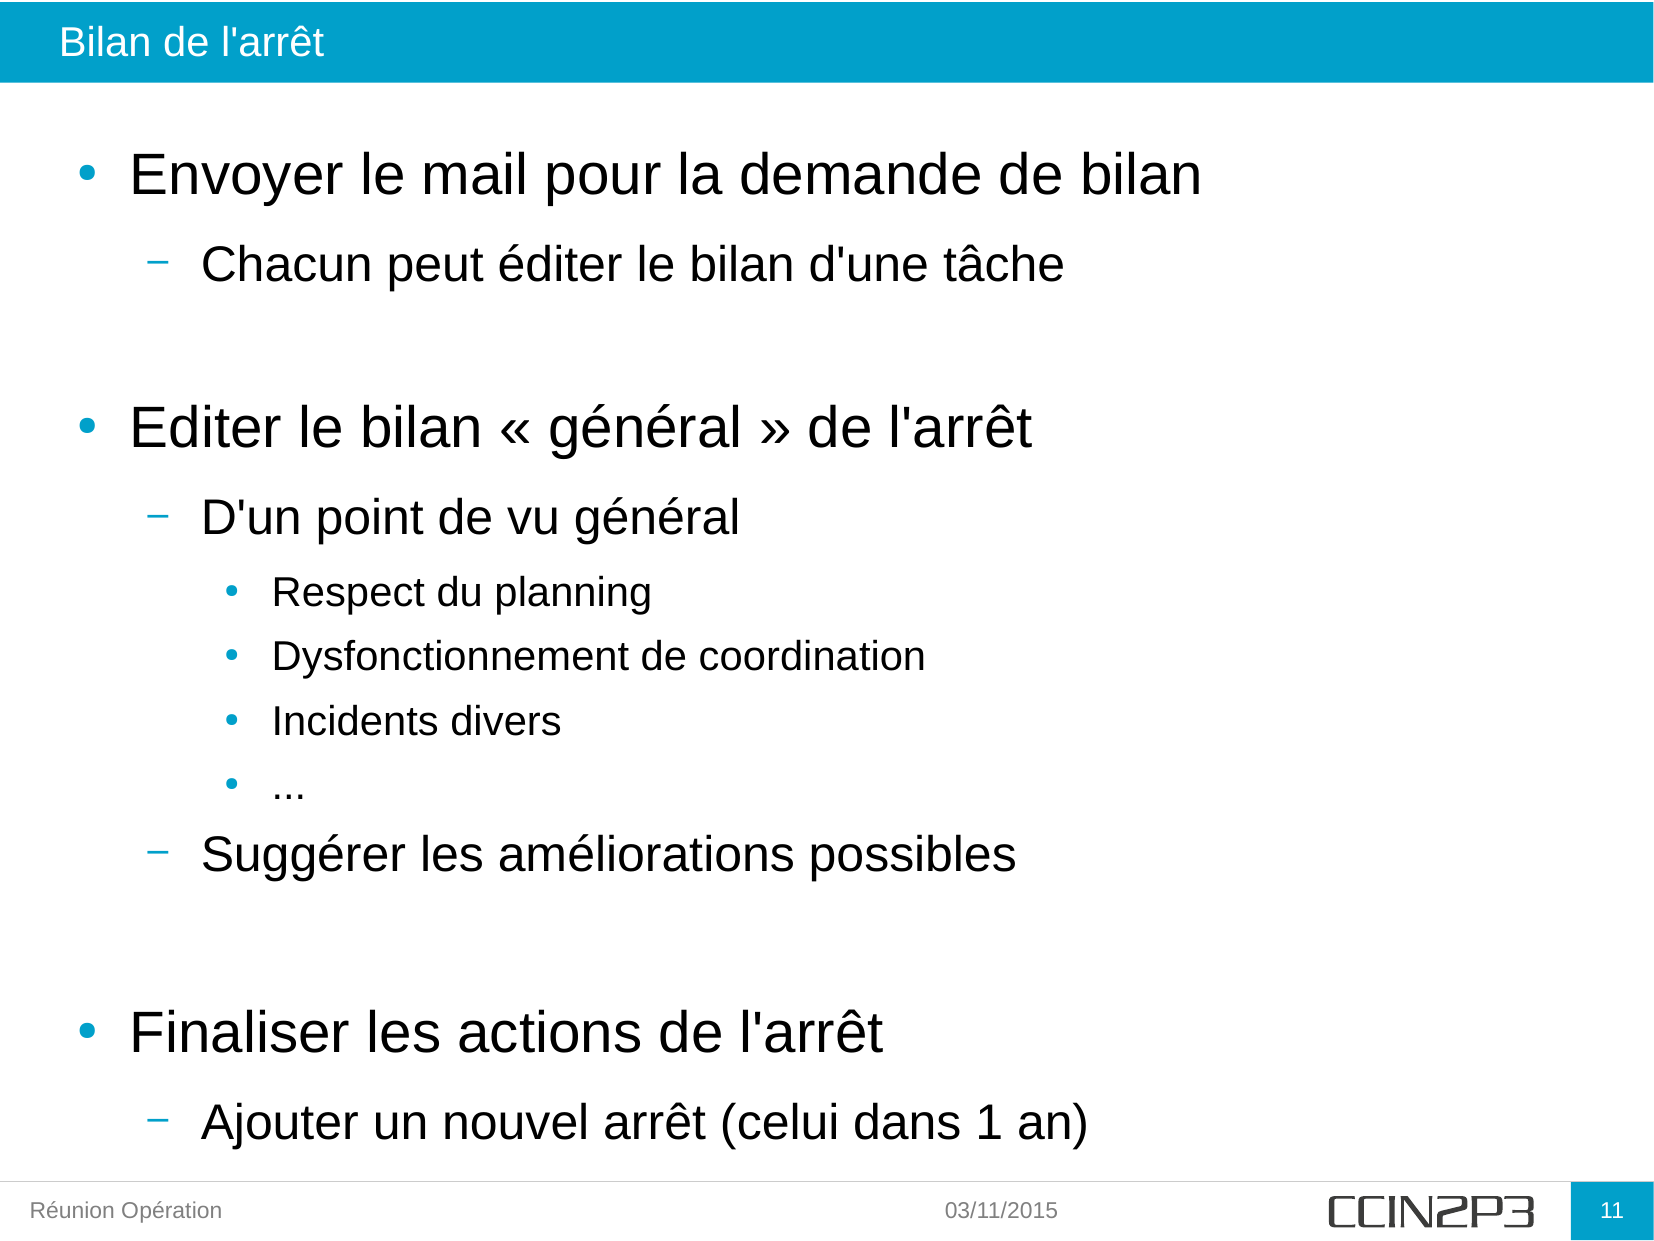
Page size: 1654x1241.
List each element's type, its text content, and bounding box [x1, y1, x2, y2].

list Envoyer le mail pour la demande de bilan Chacun peut éditer le bilan d'une tâche Editer le bilan « général » de l'arrêt D'un point de vu général Respect du planning Dysfonctionnement de coordination Incidents divers ... Suggérer les améliorations possibles Finaliser les actions de l'arrêt Ajouter un nouvel arrêt (celui dans 1 an) [59, 141, 1607, 1134]
title Bilan de l'arrêt [0, 2, 1654, 83]
